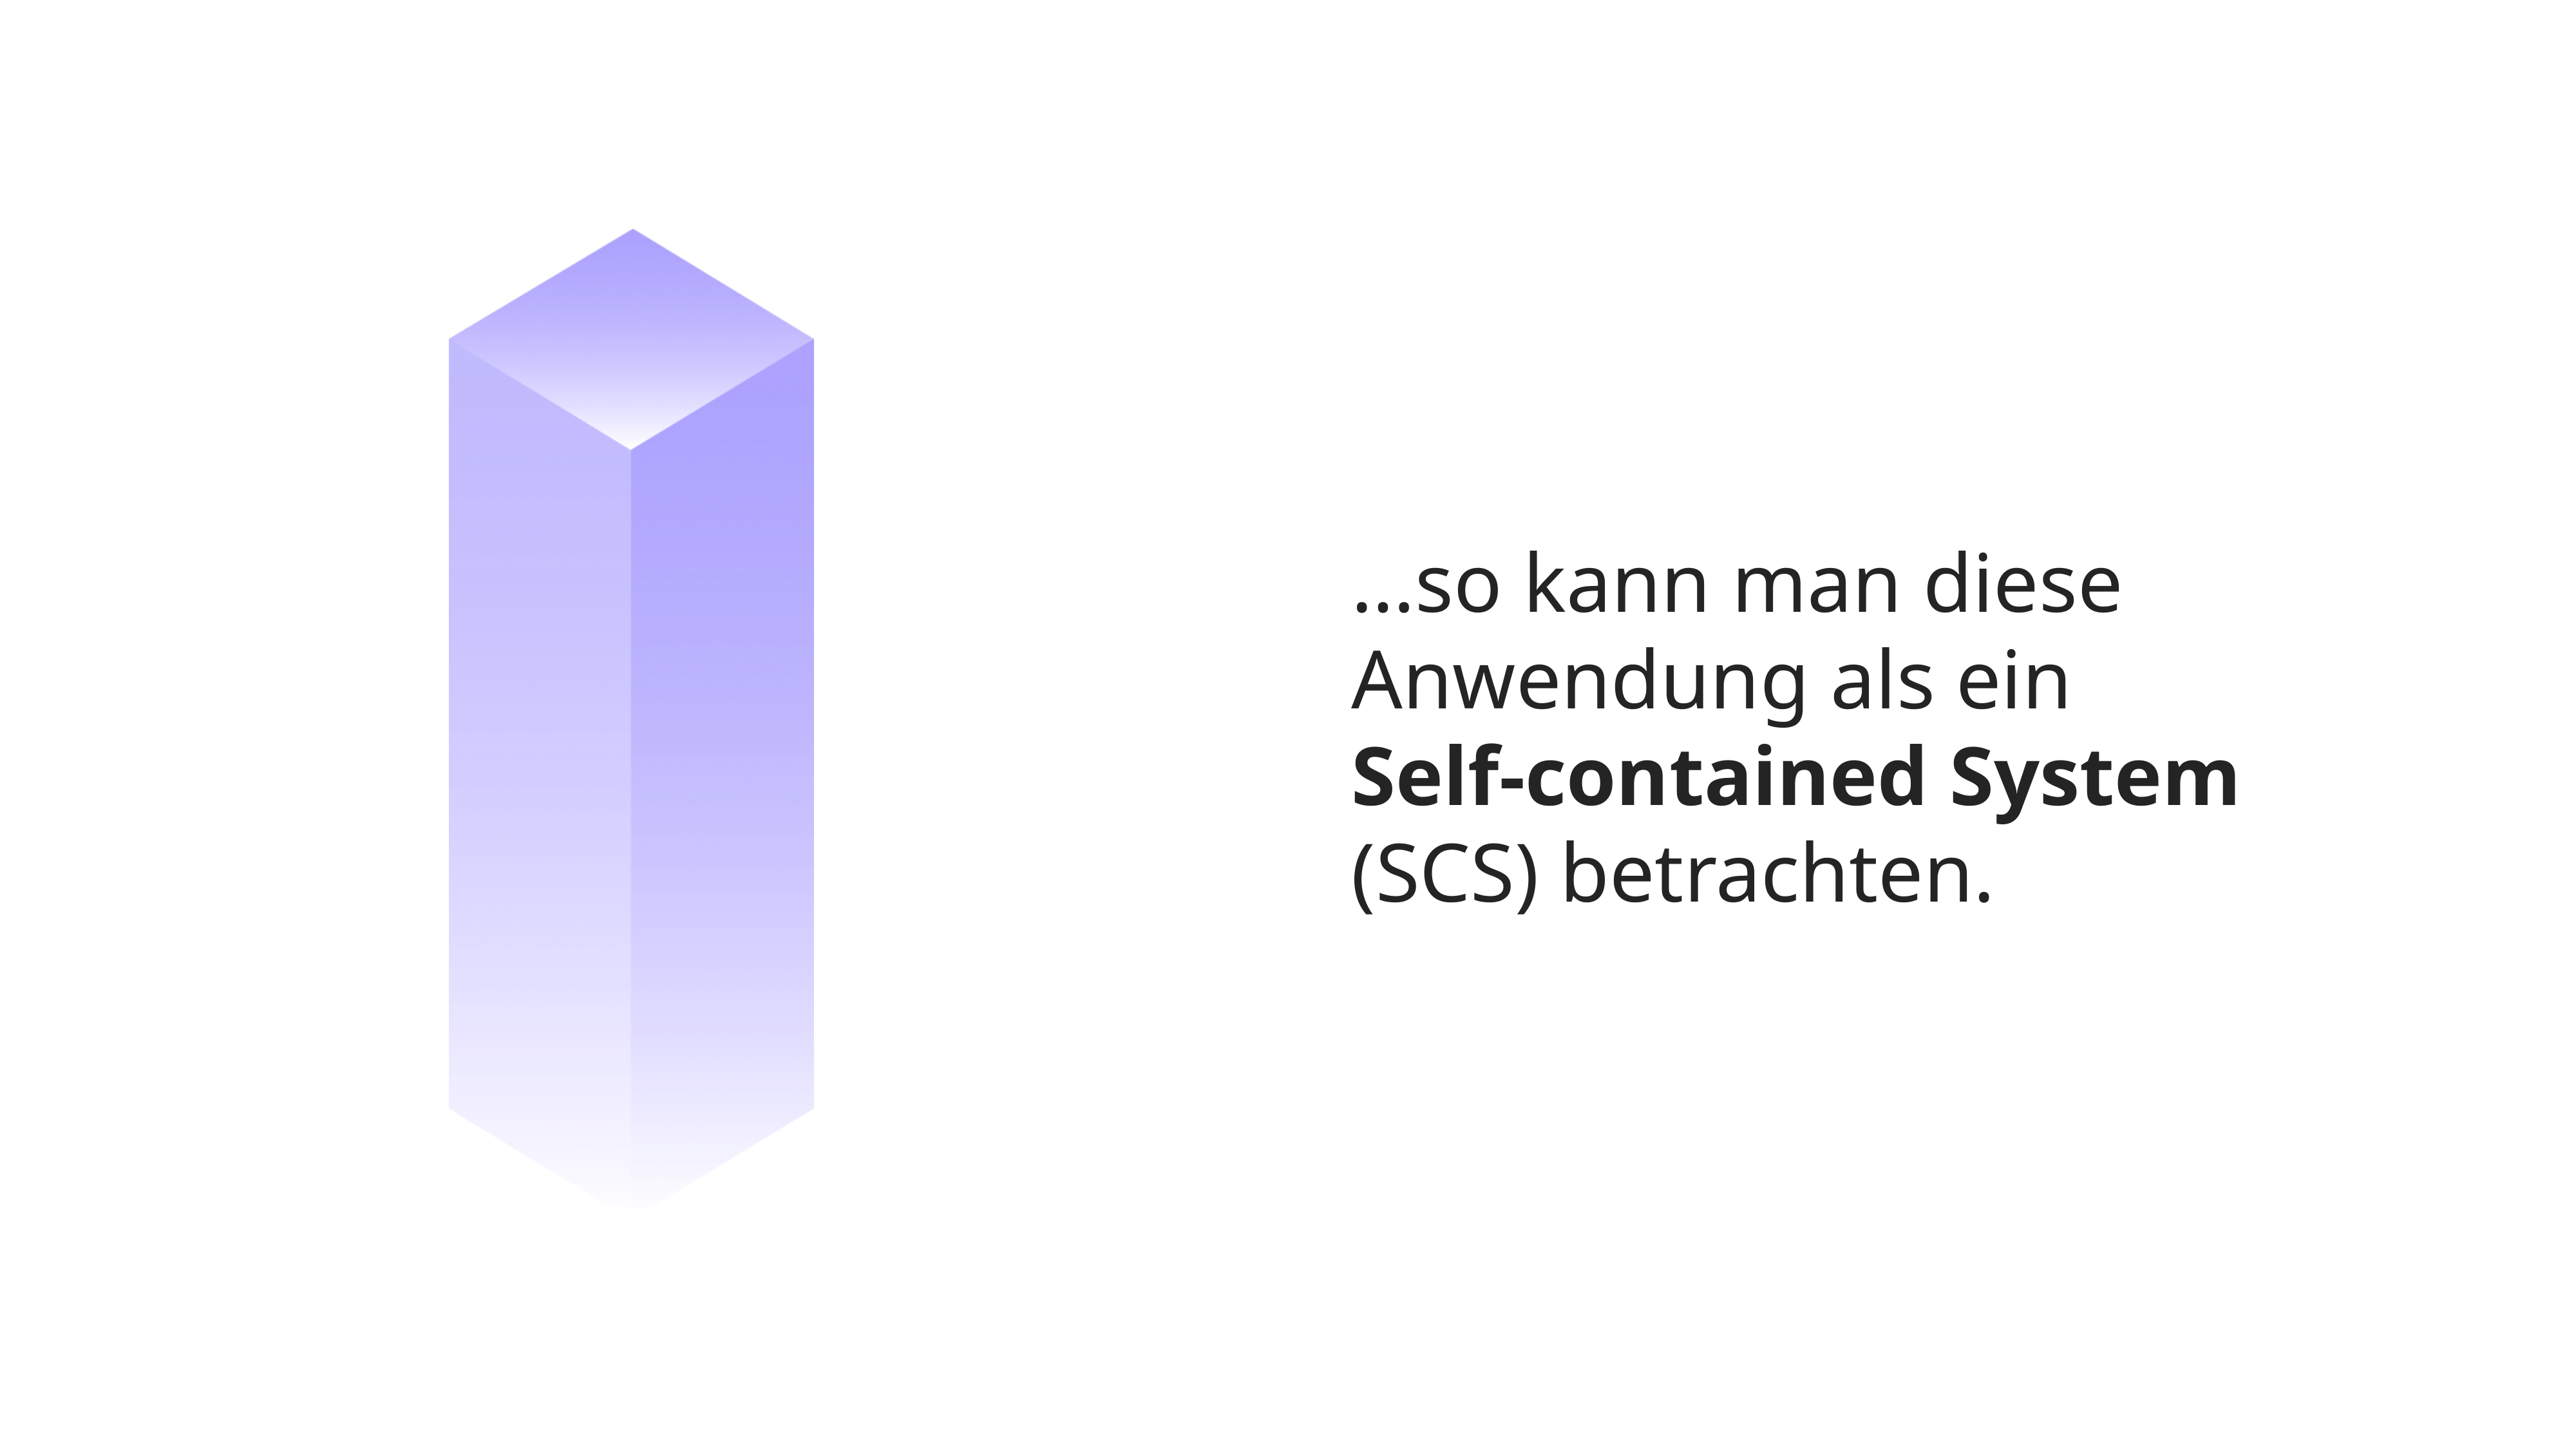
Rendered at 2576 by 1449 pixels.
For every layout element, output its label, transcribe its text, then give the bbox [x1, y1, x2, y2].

picture [449, 229, 814, 1220]
list …so kann man diese Anwendung als ein Self-contained System (SCS) betrachten. [1351, 127, 2423, 1322]
